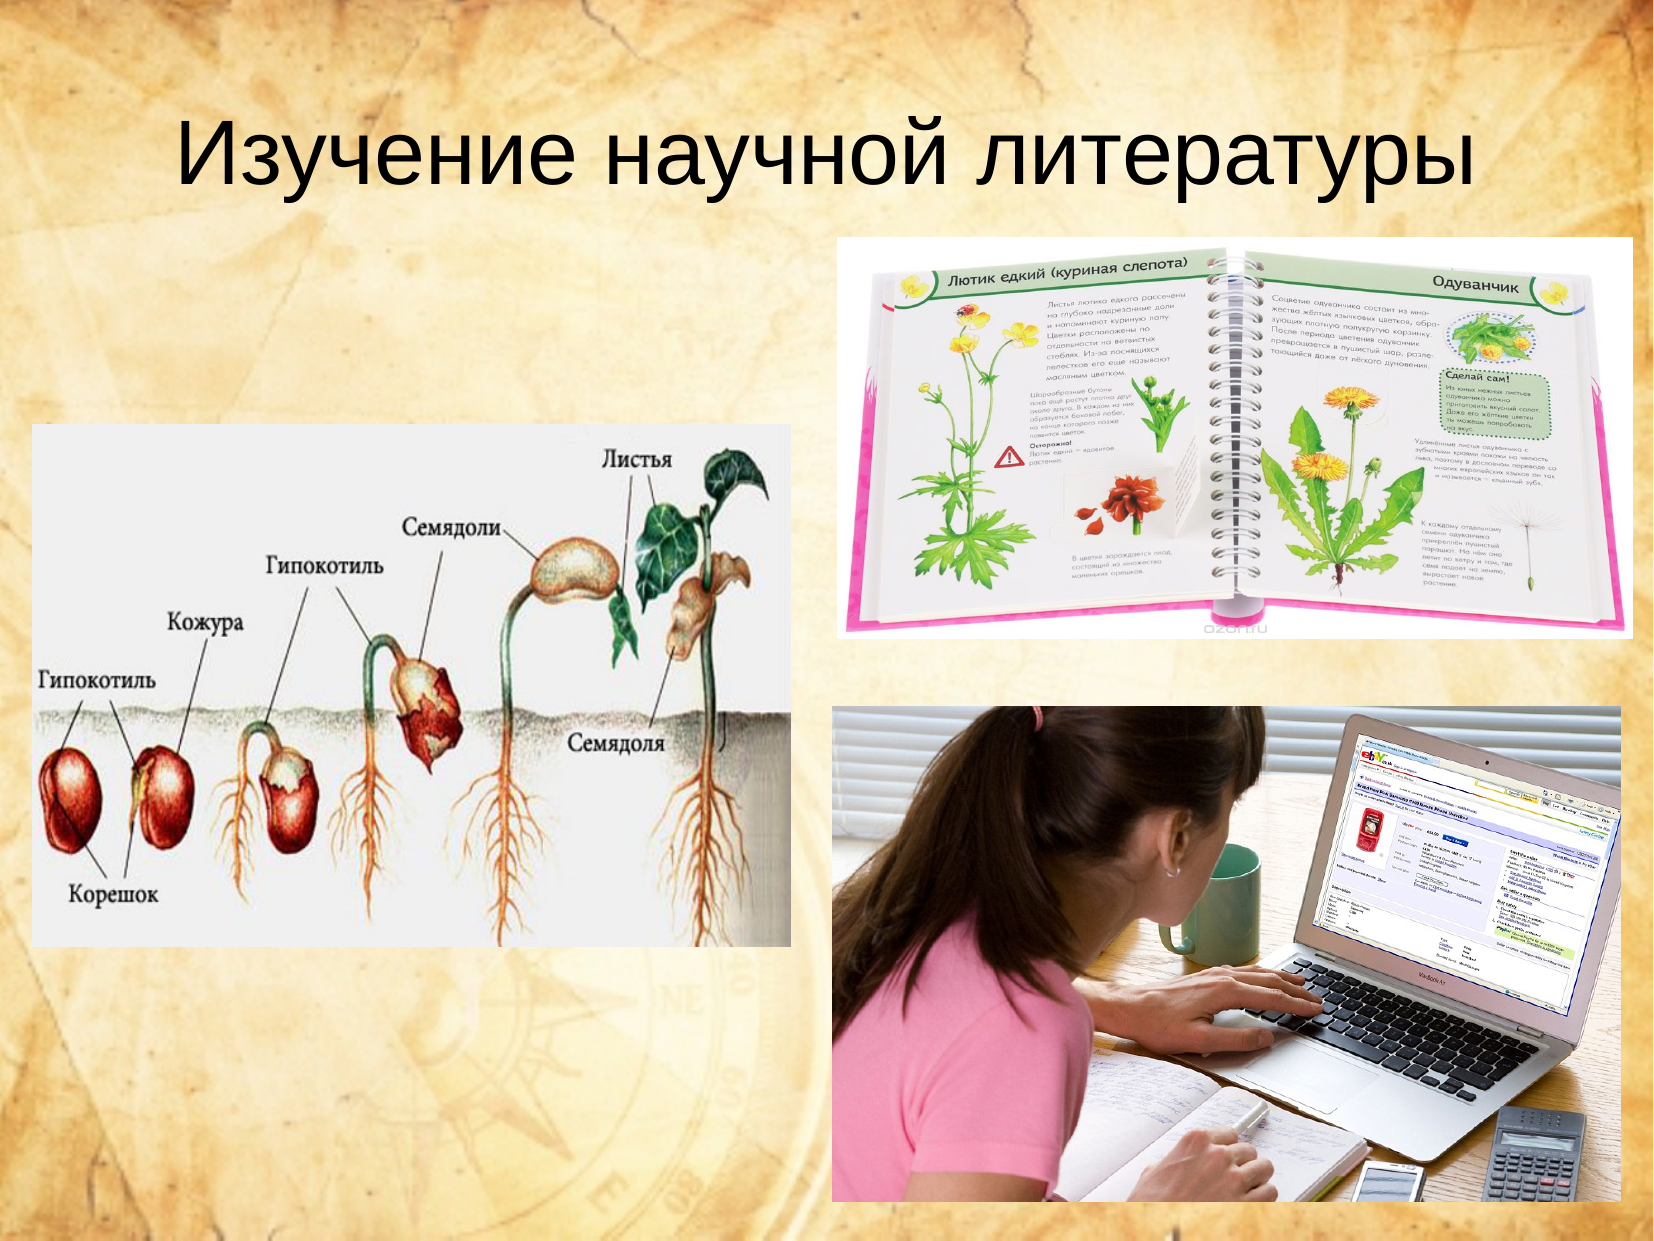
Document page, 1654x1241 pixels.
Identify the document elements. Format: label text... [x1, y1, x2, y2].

title Изучение научной литературы [82, 49, 1571, 257]
picture [0, 0, 1654, 1241]
